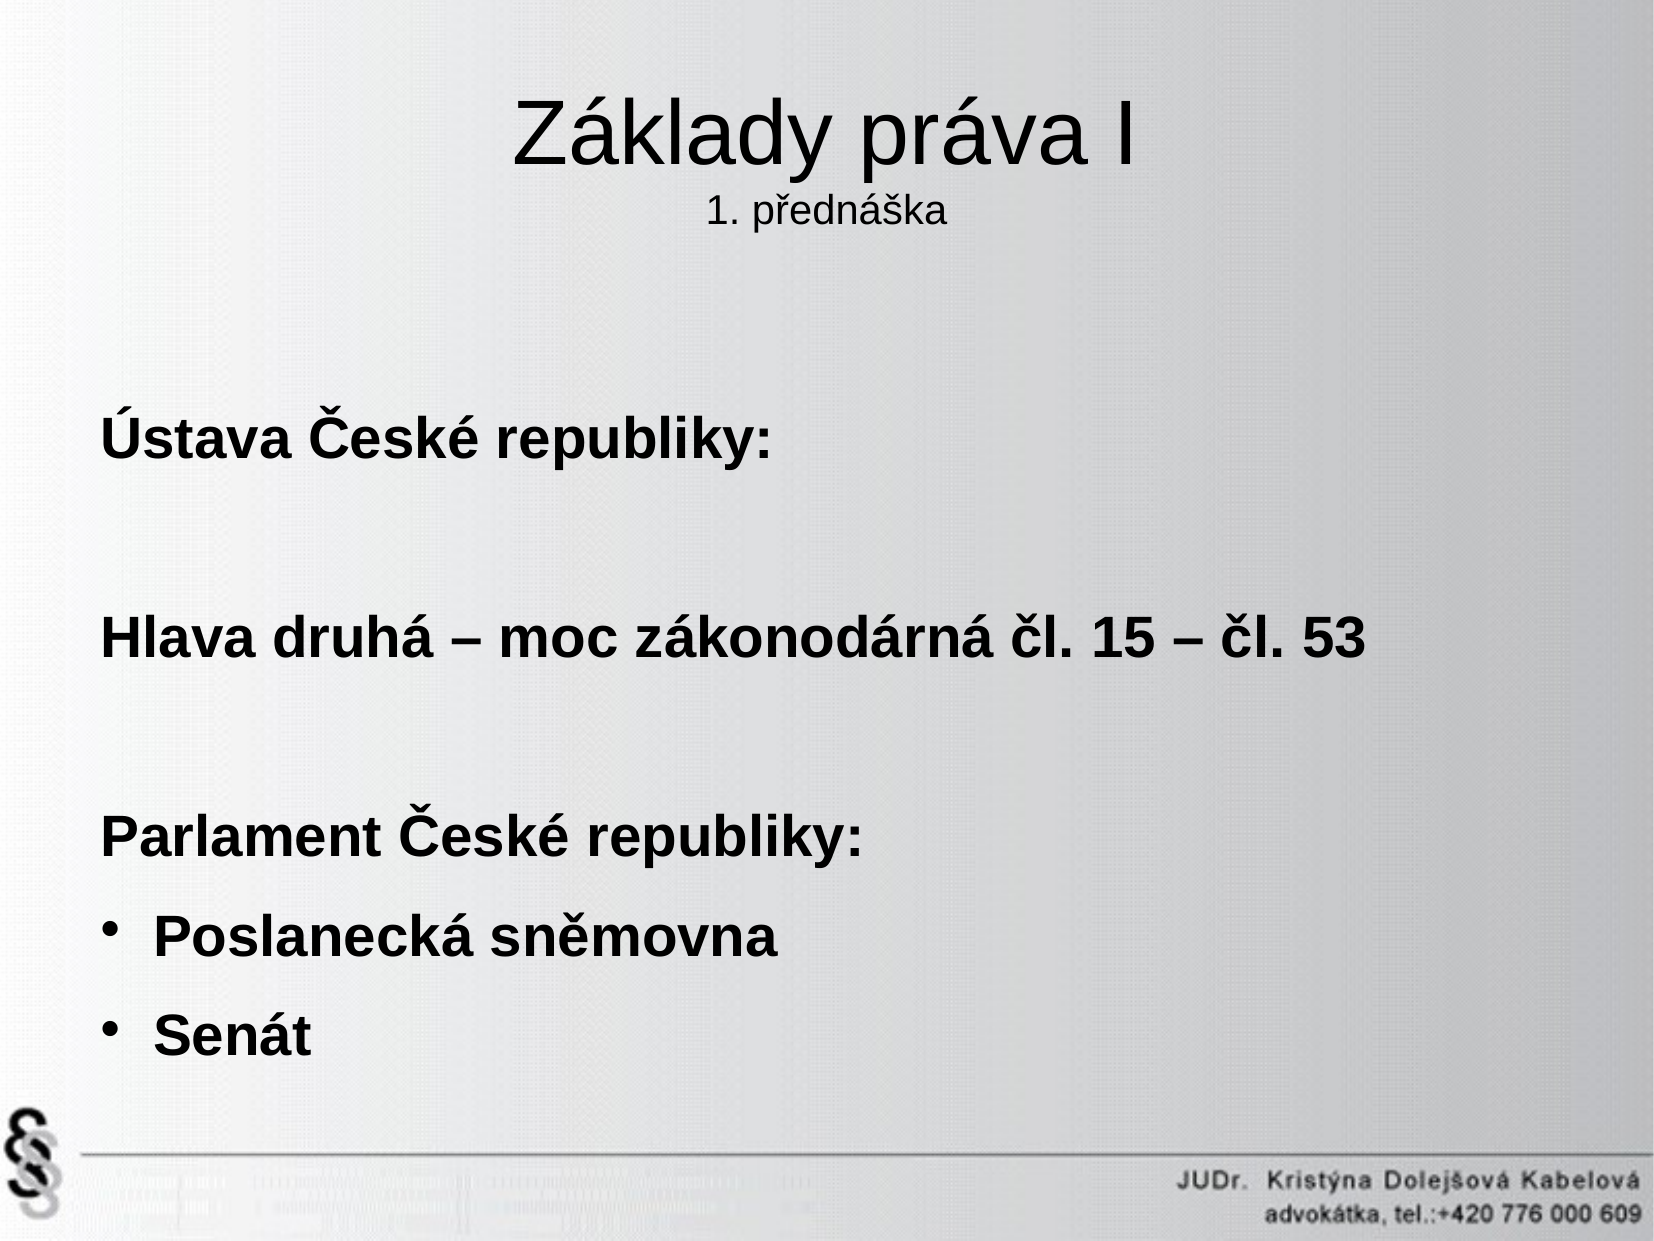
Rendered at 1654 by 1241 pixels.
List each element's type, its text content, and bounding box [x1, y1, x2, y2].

text_box Základy práva I 1. přednáška [82, 49, 1571, 257]
picture [0, 0, 1654, 1241]
text_box Ústava České republiky: Hlava druhá – moc zákonodárná čl. 15 – čl. 53 Parlament České republiky: Poslanecká sněmovna Senát [82, 290, 1571, 1010]
